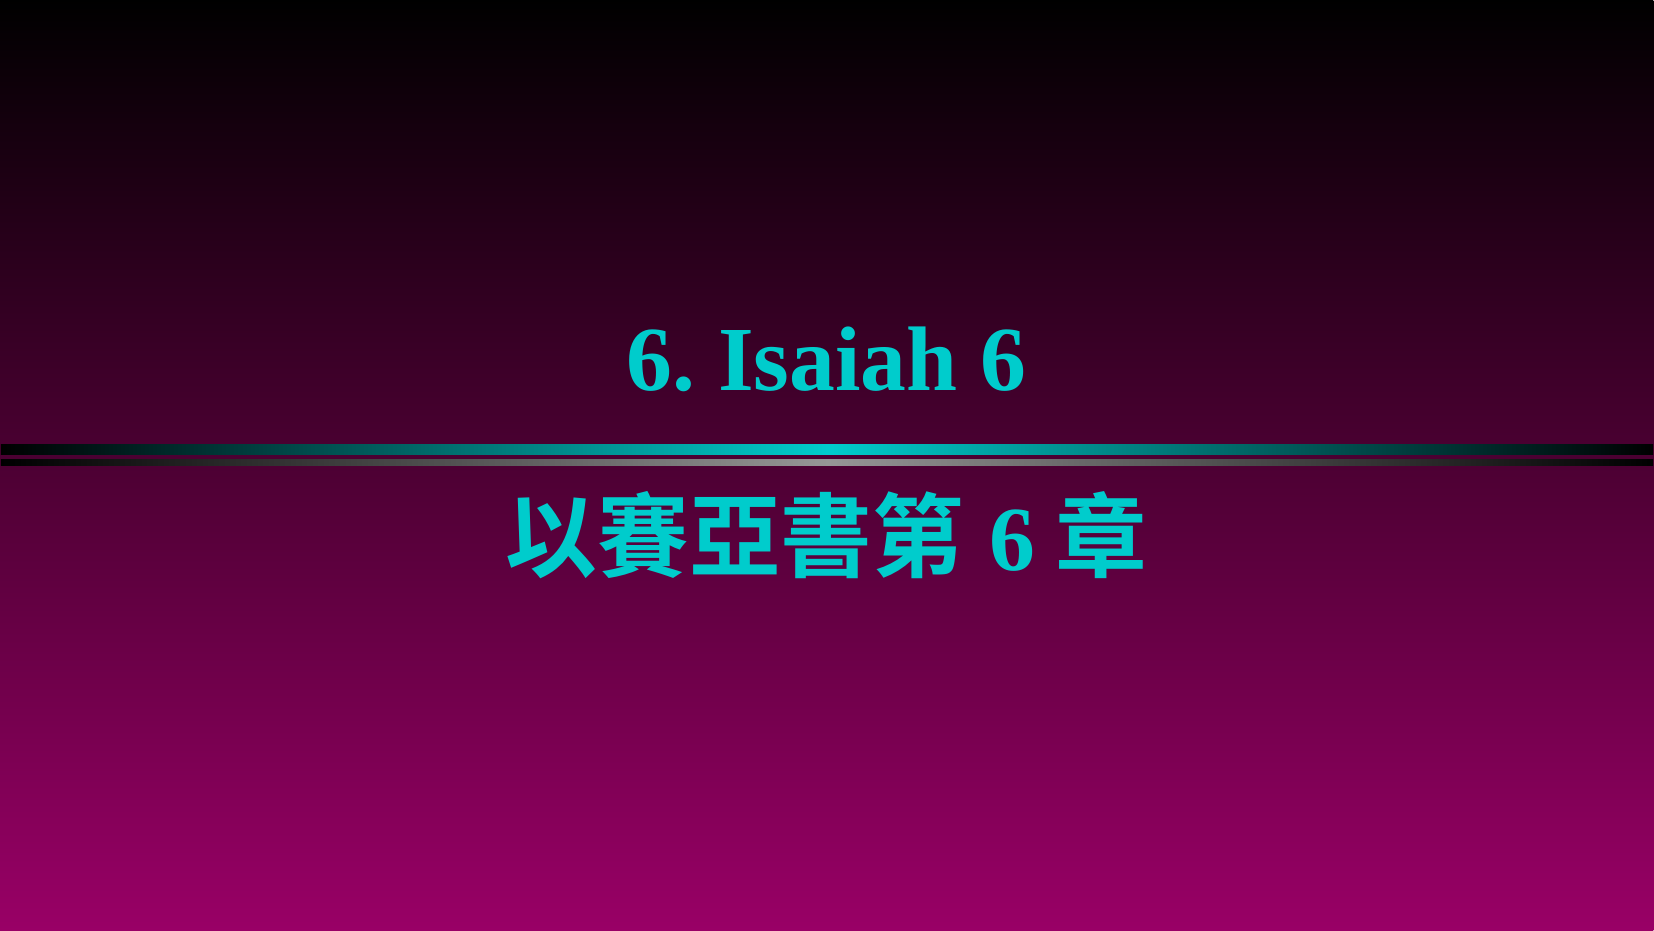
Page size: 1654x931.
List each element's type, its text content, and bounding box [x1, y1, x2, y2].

title 6. Isaiah 6 以賽亞書第6章 [124, 257, 1530, 598]
